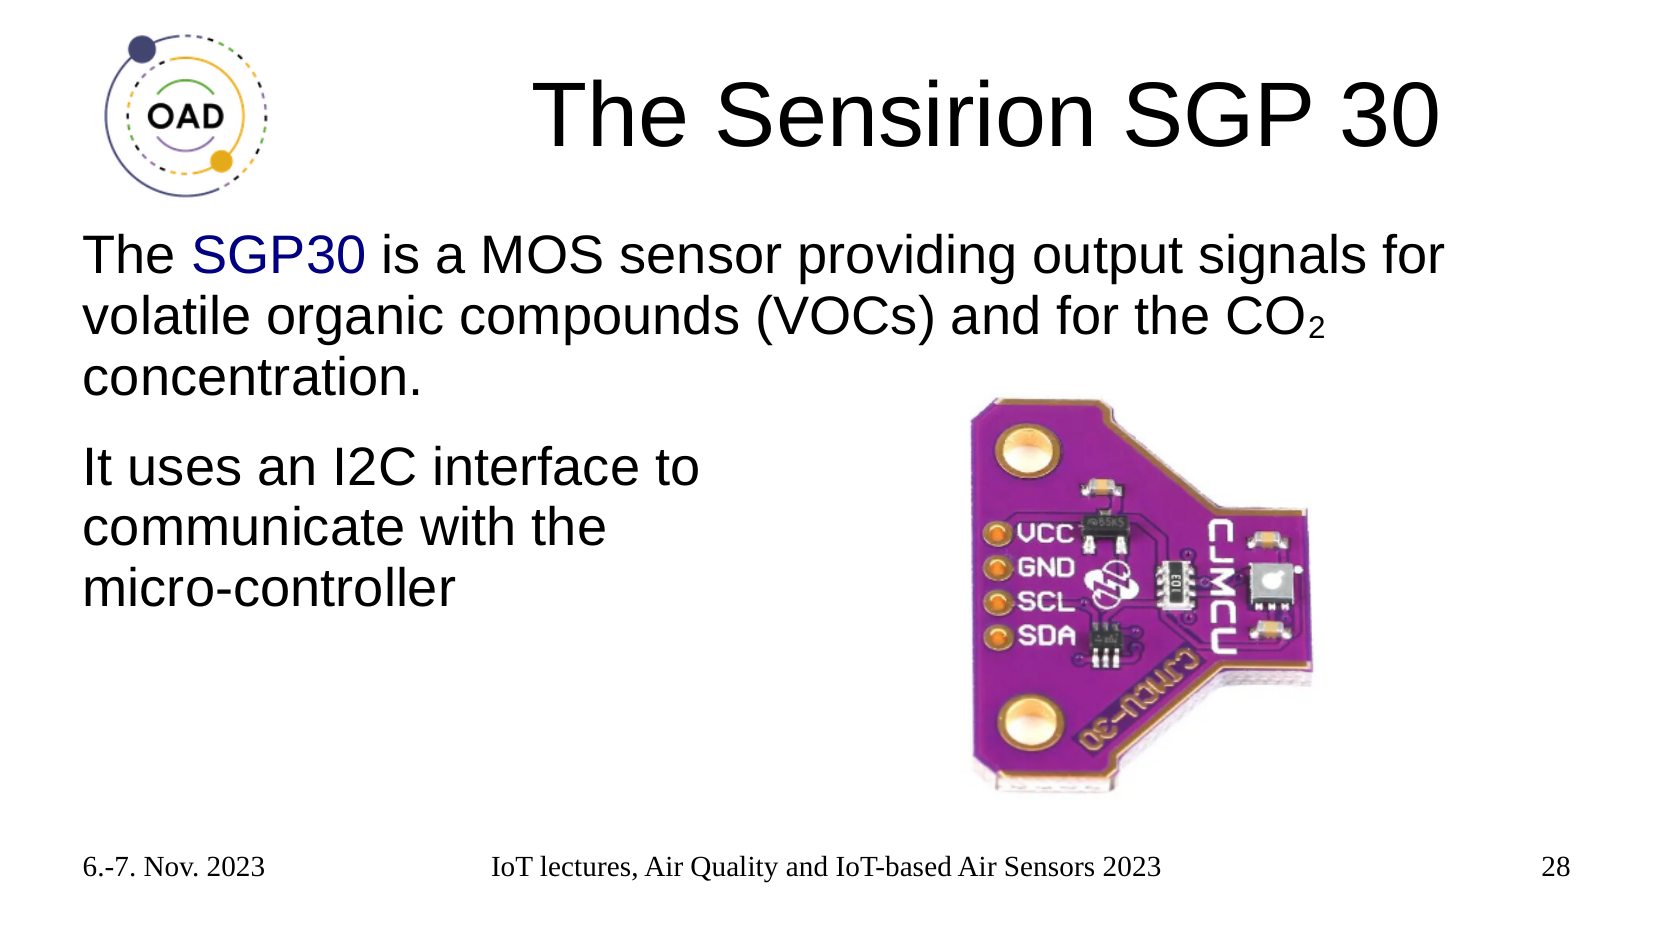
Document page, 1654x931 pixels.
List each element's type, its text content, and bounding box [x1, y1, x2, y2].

picture [64, 20, 302, 218]
list The SGP30 is a MOS sensor providing output signals for volatile organic compounds (VOCs) and for the CO2 concentration. It uses an I2C interface to communicate with the micro-controller [82, 225, 1571, 757]
title The Sensirion SGP 30 [403, 37, 1571, 193]
picture [825, 757, 1426, 847]
